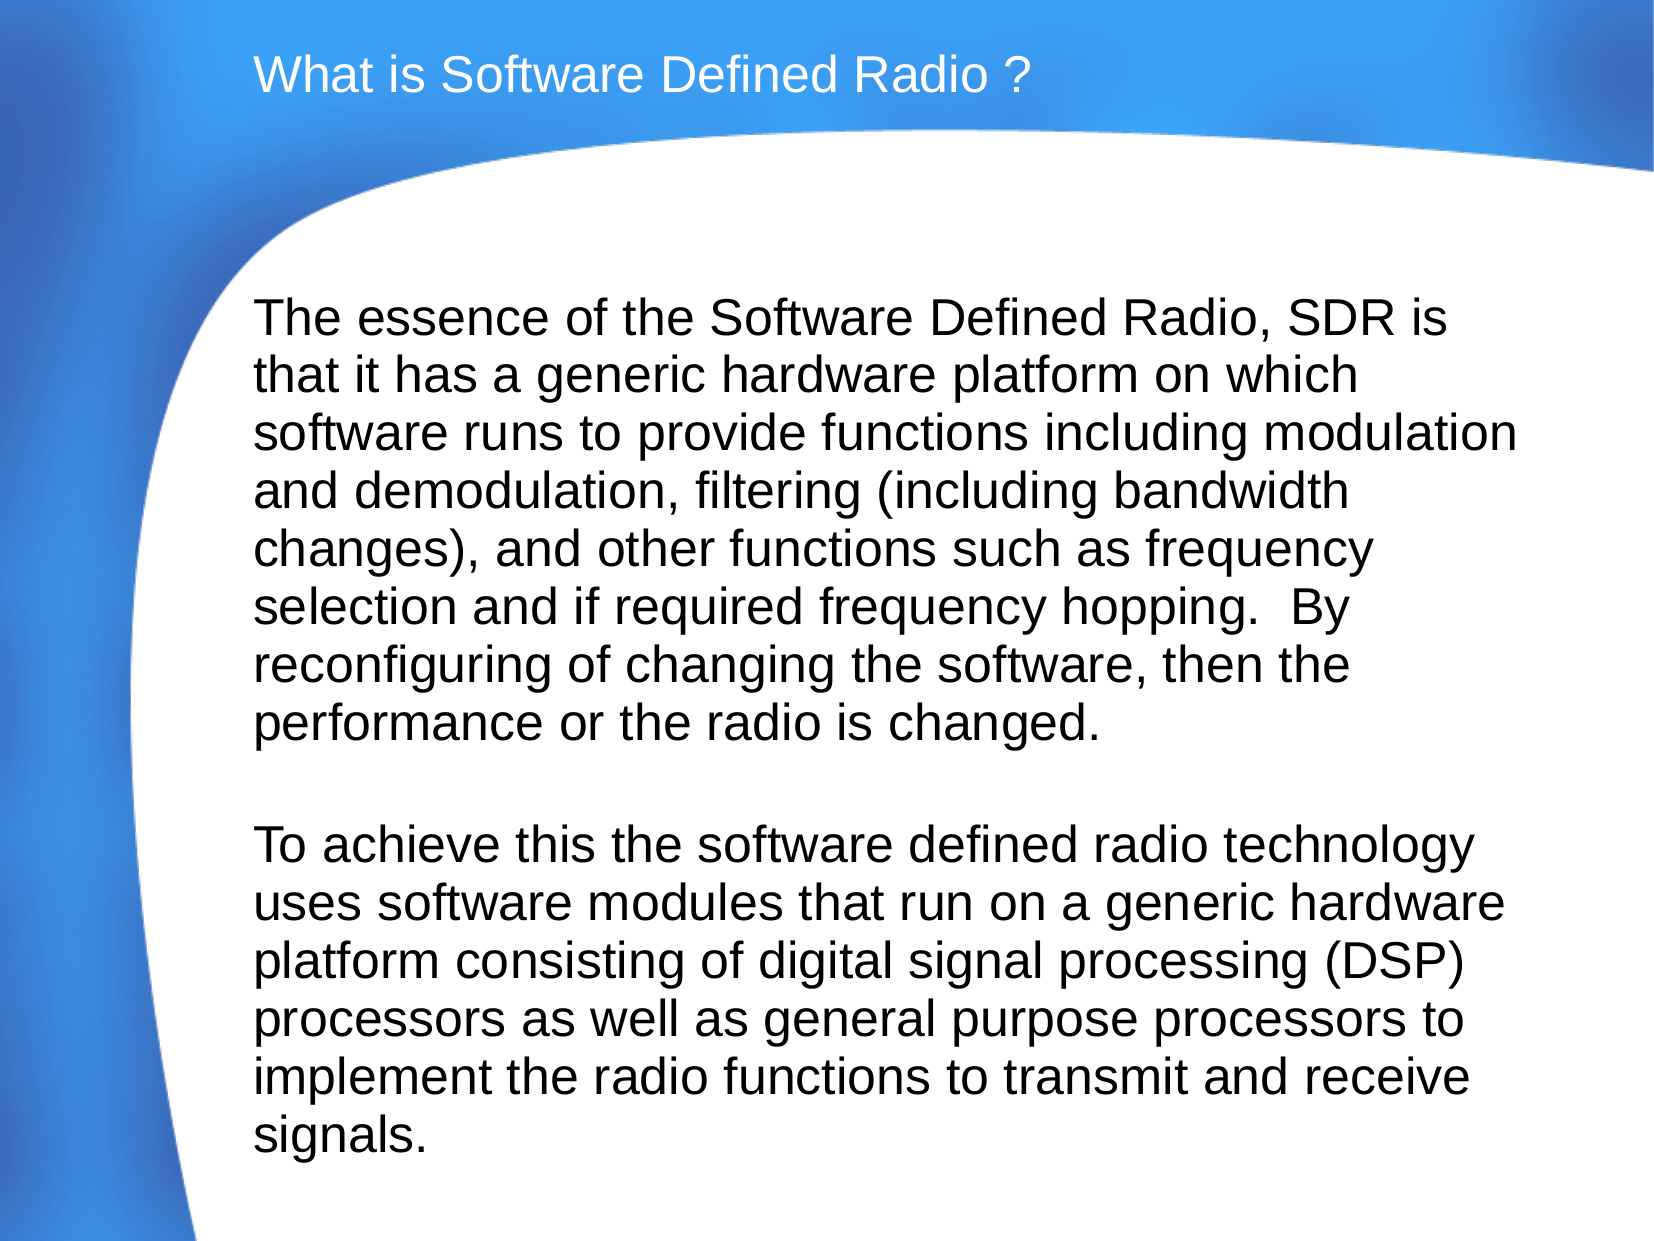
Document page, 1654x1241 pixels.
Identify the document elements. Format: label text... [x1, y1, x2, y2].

list What is Software Defined Radio ? The essence of the Software Defined Radio, SDR is that it has a generic hardware platform on which software runs to provide functions including modulation and demodulation, filtering (including bandwidth changes), and other functions such as frequency selection and if required frequency hopping. By reconfiguring of changing the software, then the performance or the radio is changed. To achieve this the software defined radio technology uses software modules that run on a generic hardware platform consisting of digital signal processing (DSP) processors as well as general purpose processors to implement the radio functions to transmit and receive signals. [253, 45, 1536, 1171]
picture [0, 0, 1654, 1241]
